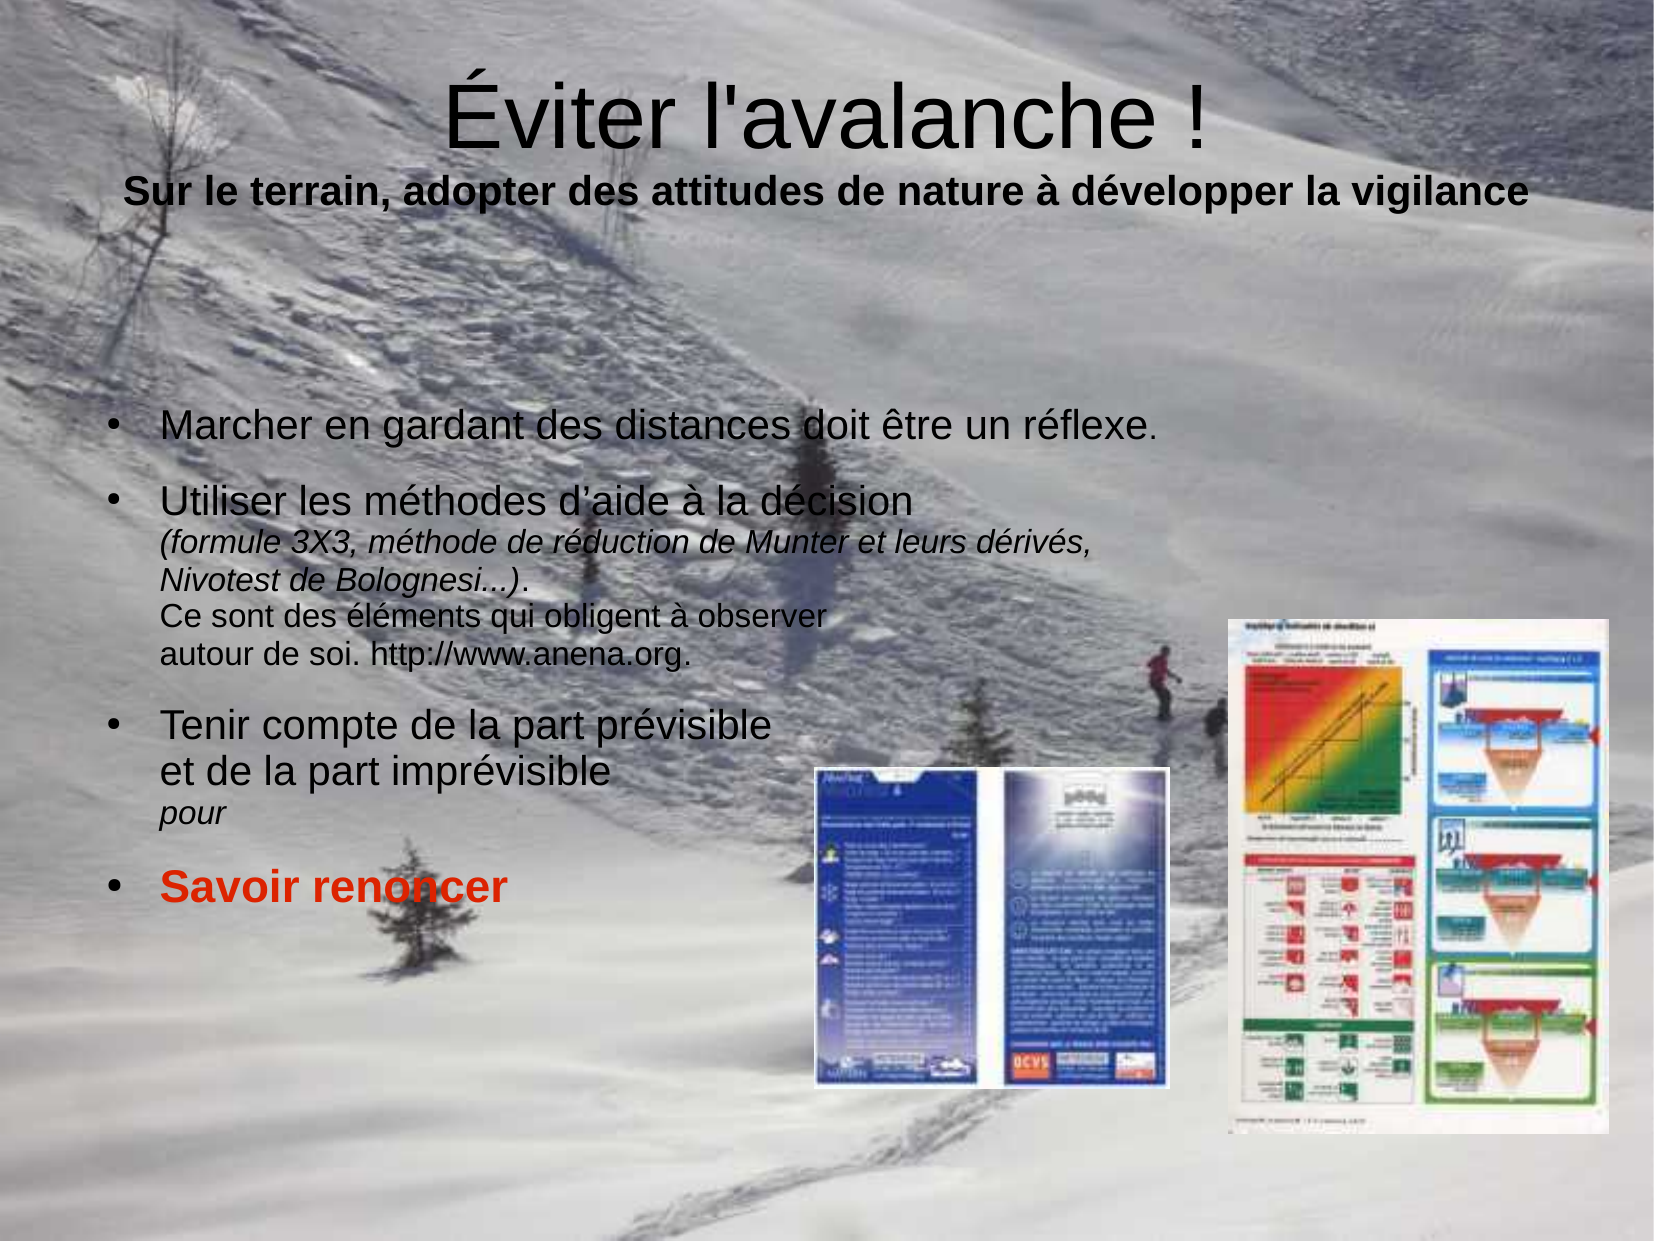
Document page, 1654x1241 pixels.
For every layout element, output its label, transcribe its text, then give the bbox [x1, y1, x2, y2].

title Éviter l'avalanche ! Sur le terrain, adopter des attitudes de nature à développer la vigilance [59, 61, 1595, 219]
picture [0, 0, 1654, 1241]
list Marcher en gardant des distances doit être un réflexe. Utiliser les méthodes d’aide à la décision (formule 3X3, méthode de réduction de Munter et leurs dérivés, Nivotest de Bolognesi...). Ce sont des éléments qui obligent à observer autour de soi. http://www.anena.org. Tenir compte de la part prévisible et de la part imprévisible pour Savoir renoncer [88, 401, 1571, 1121]
